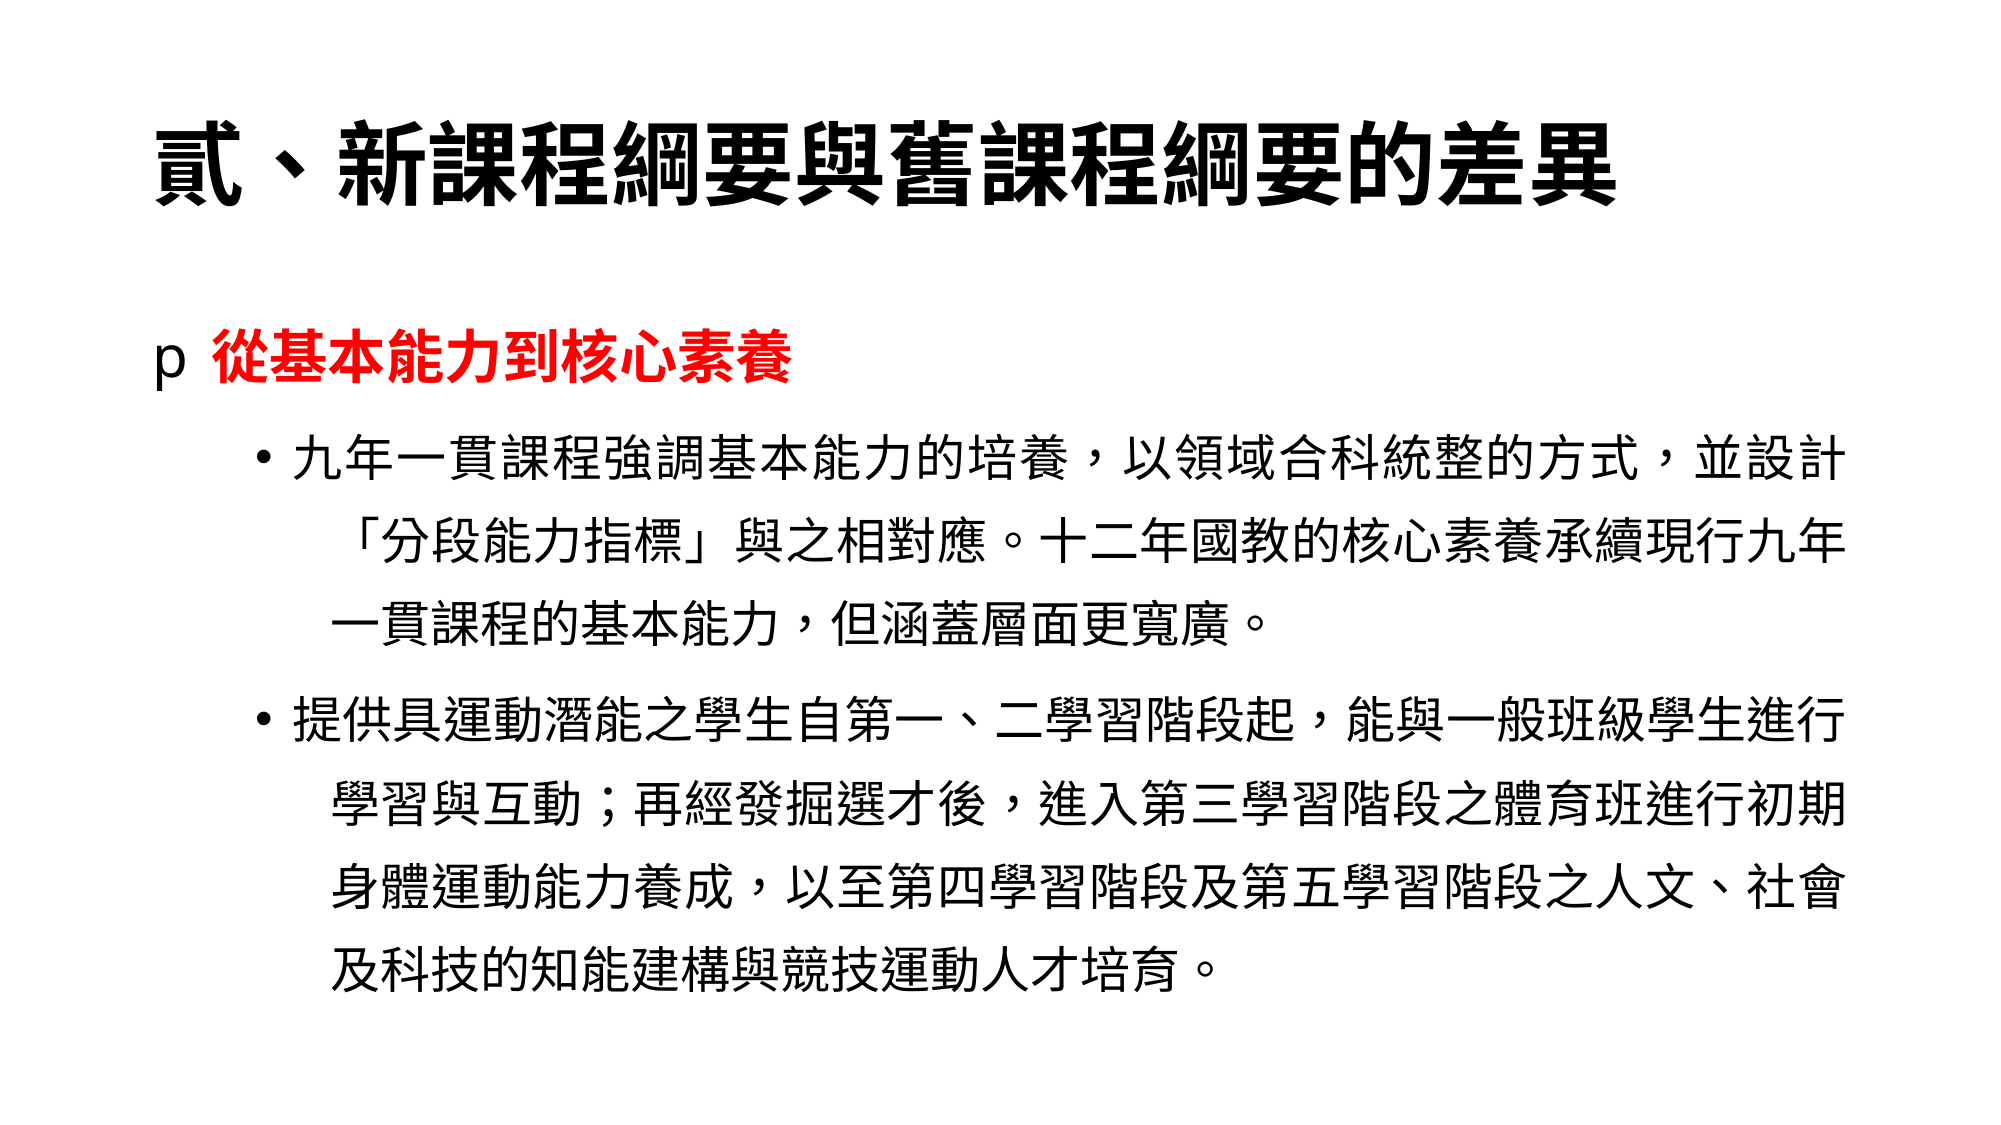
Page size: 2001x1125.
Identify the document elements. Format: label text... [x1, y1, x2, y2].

title 貳、新課程綱要與舊課程綱要的差異 [137, 59, 1863, 278]
list 從基本能力到核心素養 九年一貫課程強調基本能力的培養，以領域合科統整的方式，並設計「分段能力指標」與之相對應。十二年國教的核心素養承續現行九年一貫課程的基本能力，但涵蓋層面更寬廣。 提供具運動潛能之學生自第一、二學習階段起，能與一般班級學生進行學習與互動；再經發掘選才後，進入第三學習階段之體育班進行初期身體運動能力養成，以至第四學習階段及第五學習階段之人文、社會及科技的知能建構與競技運動人才培育。 [137, 299, 1863, 1038]
